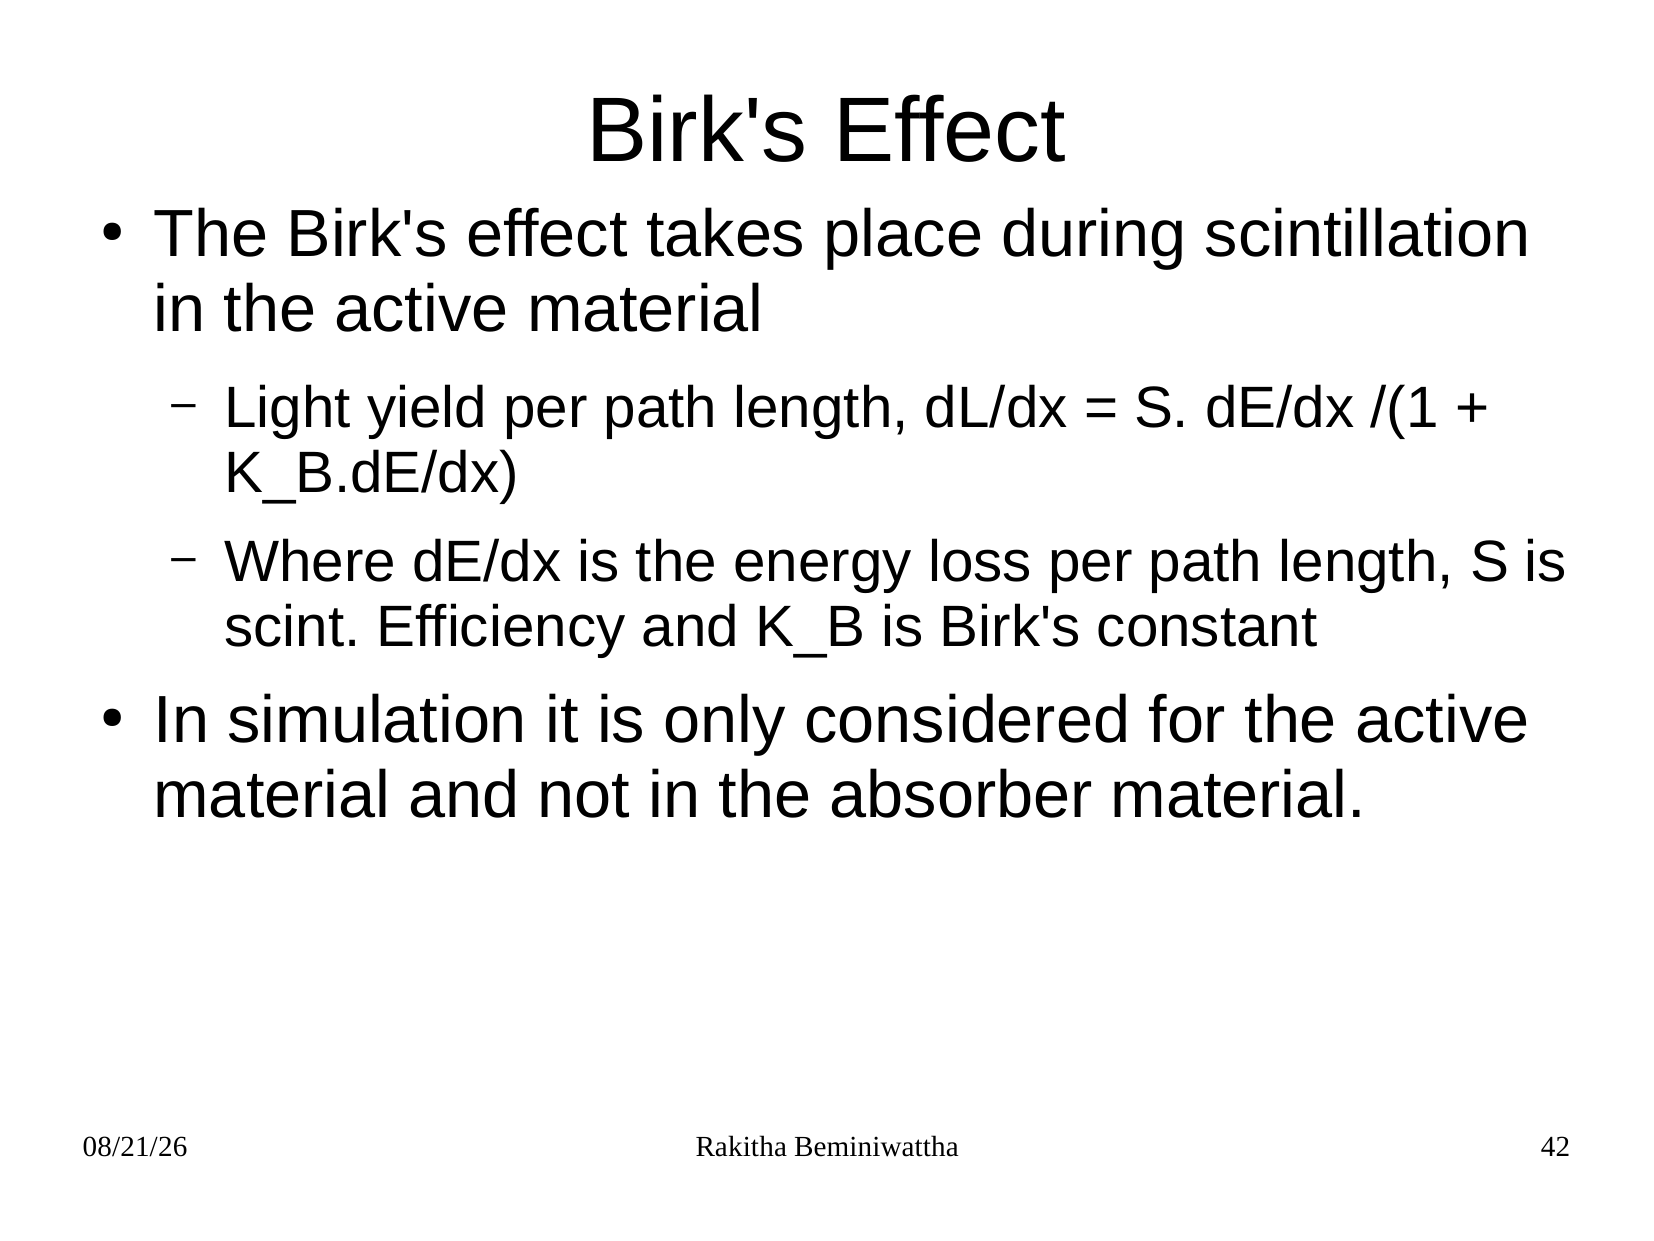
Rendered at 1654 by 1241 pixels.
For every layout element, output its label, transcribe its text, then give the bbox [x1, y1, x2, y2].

list The Birk's effect takes place during scintillation in the active material Light yield per path length, dL/dx = S. dE/dx /(1 + K_B.dE/dx) Where dE/dx is the energy loss per path length, S is scint. Efficiency and K_B is Birk's constant In simulation it is only considered for the active material and not in the absorber material. [82, 195, 1571, 886]
title Birk's Effect [82, 25, 1571, 195]
